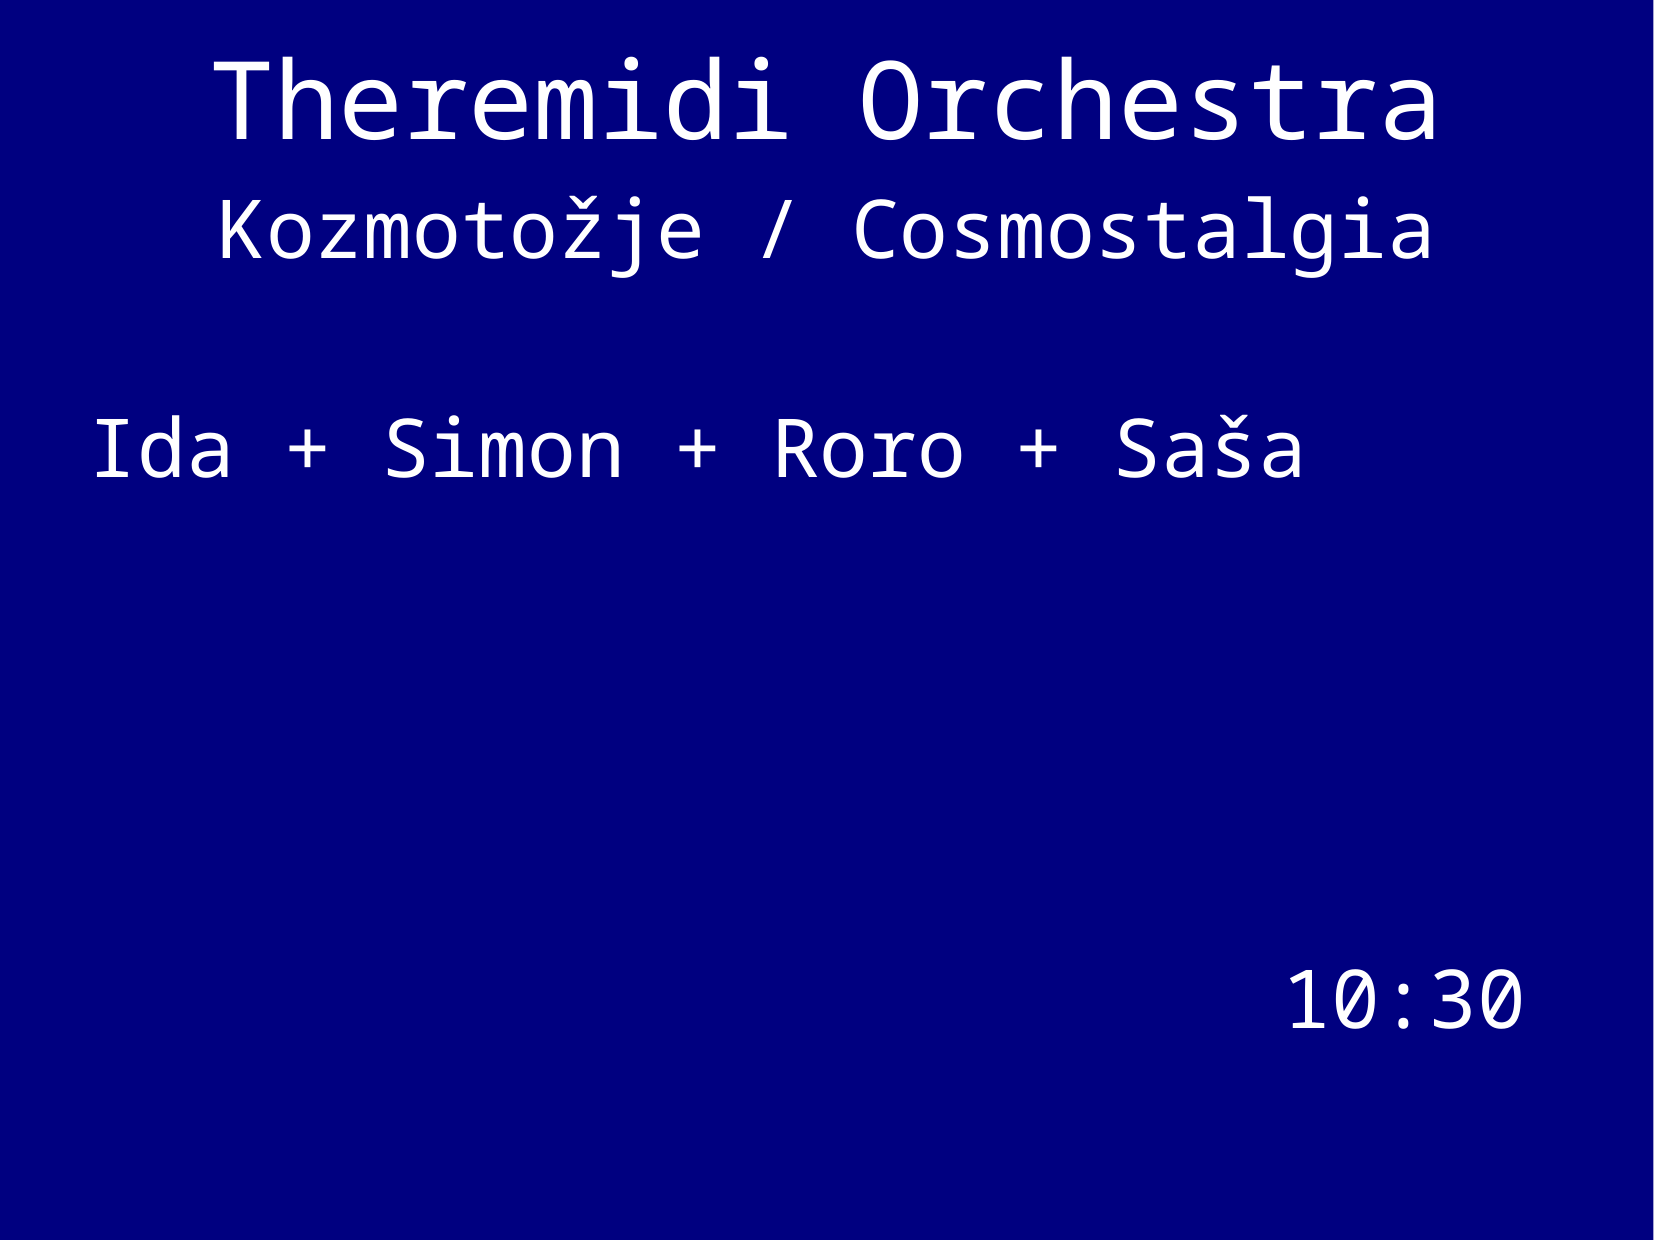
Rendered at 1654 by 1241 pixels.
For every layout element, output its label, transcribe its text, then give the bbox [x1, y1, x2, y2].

text_box 10:30 [1282, 900, 1620, 1096]
title Theremidi Orchestra Kozmotožje / Cosmostalgia [82, 49, 1571, 257]
subtitle Ida + Simon + Roro + Saša [88, 272, 1566, 1063]
